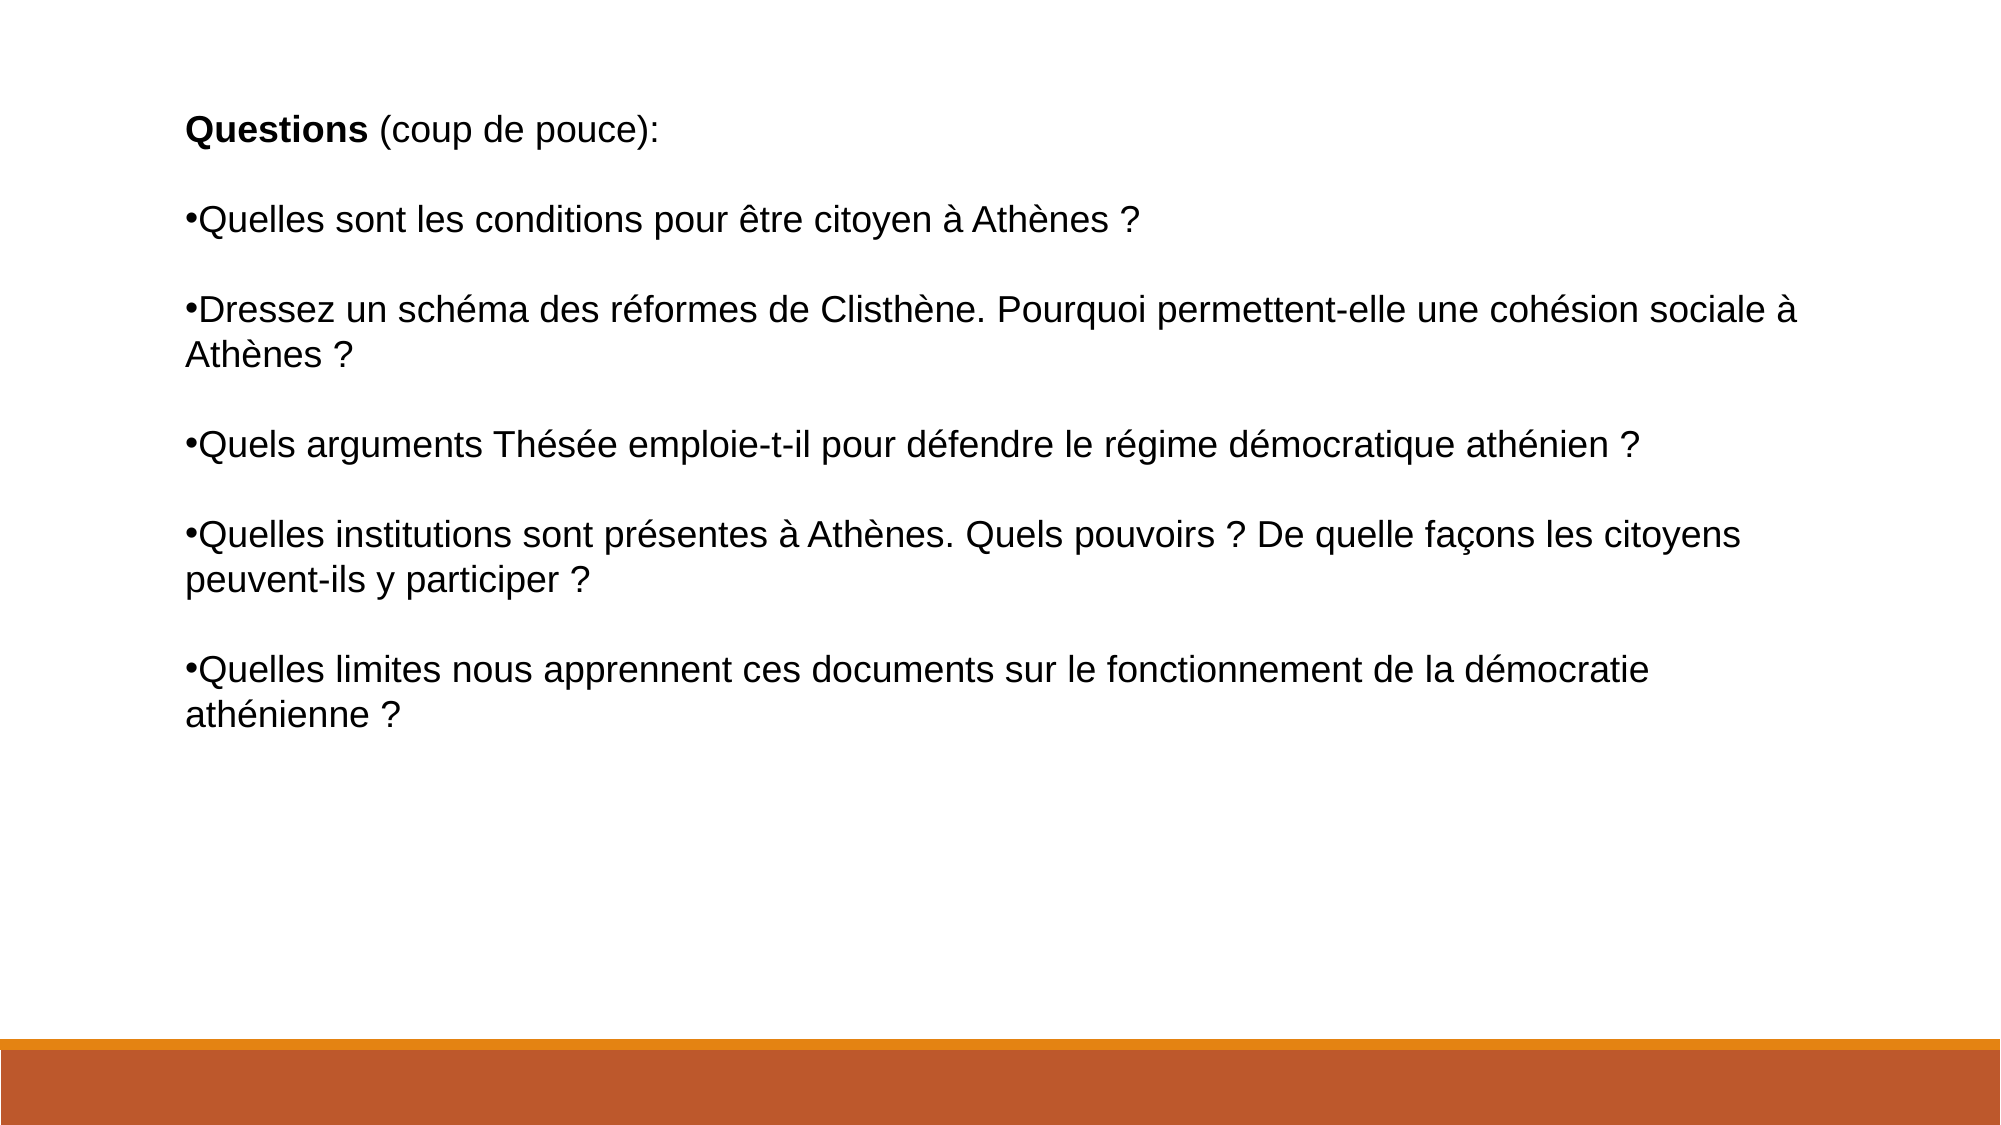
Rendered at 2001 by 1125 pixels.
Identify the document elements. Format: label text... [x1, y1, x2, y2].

text_box Questions (coup de pouce): Quelles sont les conditions pour être citoyen à Athènes ? Dressez un schéma des réformes de Clisthène. Pourquoi permettent-elle une cohésion sociale à Athènes ? Quels arguments Thésée emploie-t-il pour défendre le régime démocratique athénien ? Quelles institutions sont présentes à Athènes. Quels pouvoirs ? De quelle façons les citoyens peuvent-ils y participer ? Quelles limites nous apprennent ces documents sur le fonctionnement de la démocratie athénienne ? [170, 97, 1830, 742]
